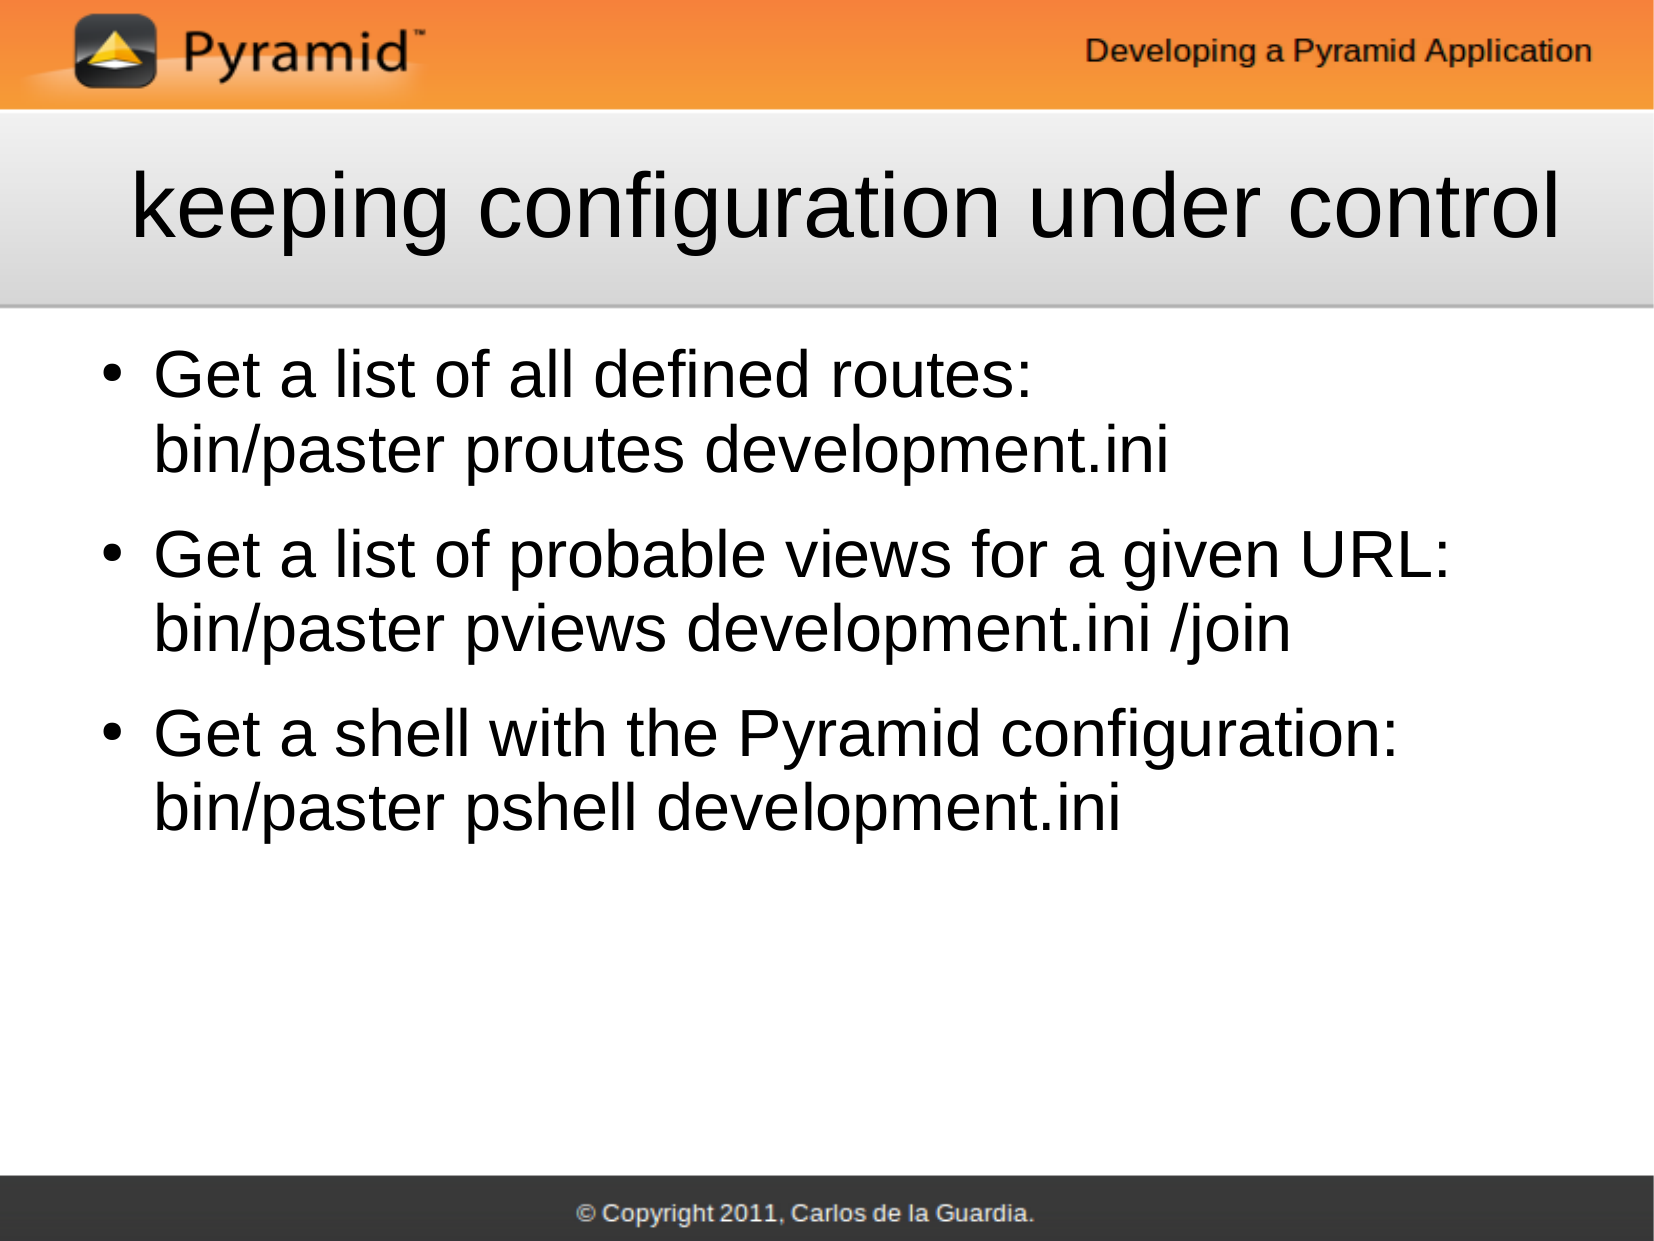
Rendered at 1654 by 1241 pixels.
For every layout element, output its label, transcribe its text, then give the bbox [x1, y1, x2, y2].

title keeping configuration under control [82, 119, 1613, 293]
picture [0, 0, 1654, 1241]
list Get a list of all defined routes: bin/paster proutes development.ini Get a list of probable views for a given URL: bin/paster pviews development.ini /join Get a shell with the Pyramid configuration: bin/paster pshell development.ini [82, 337, 1571, 1157]
